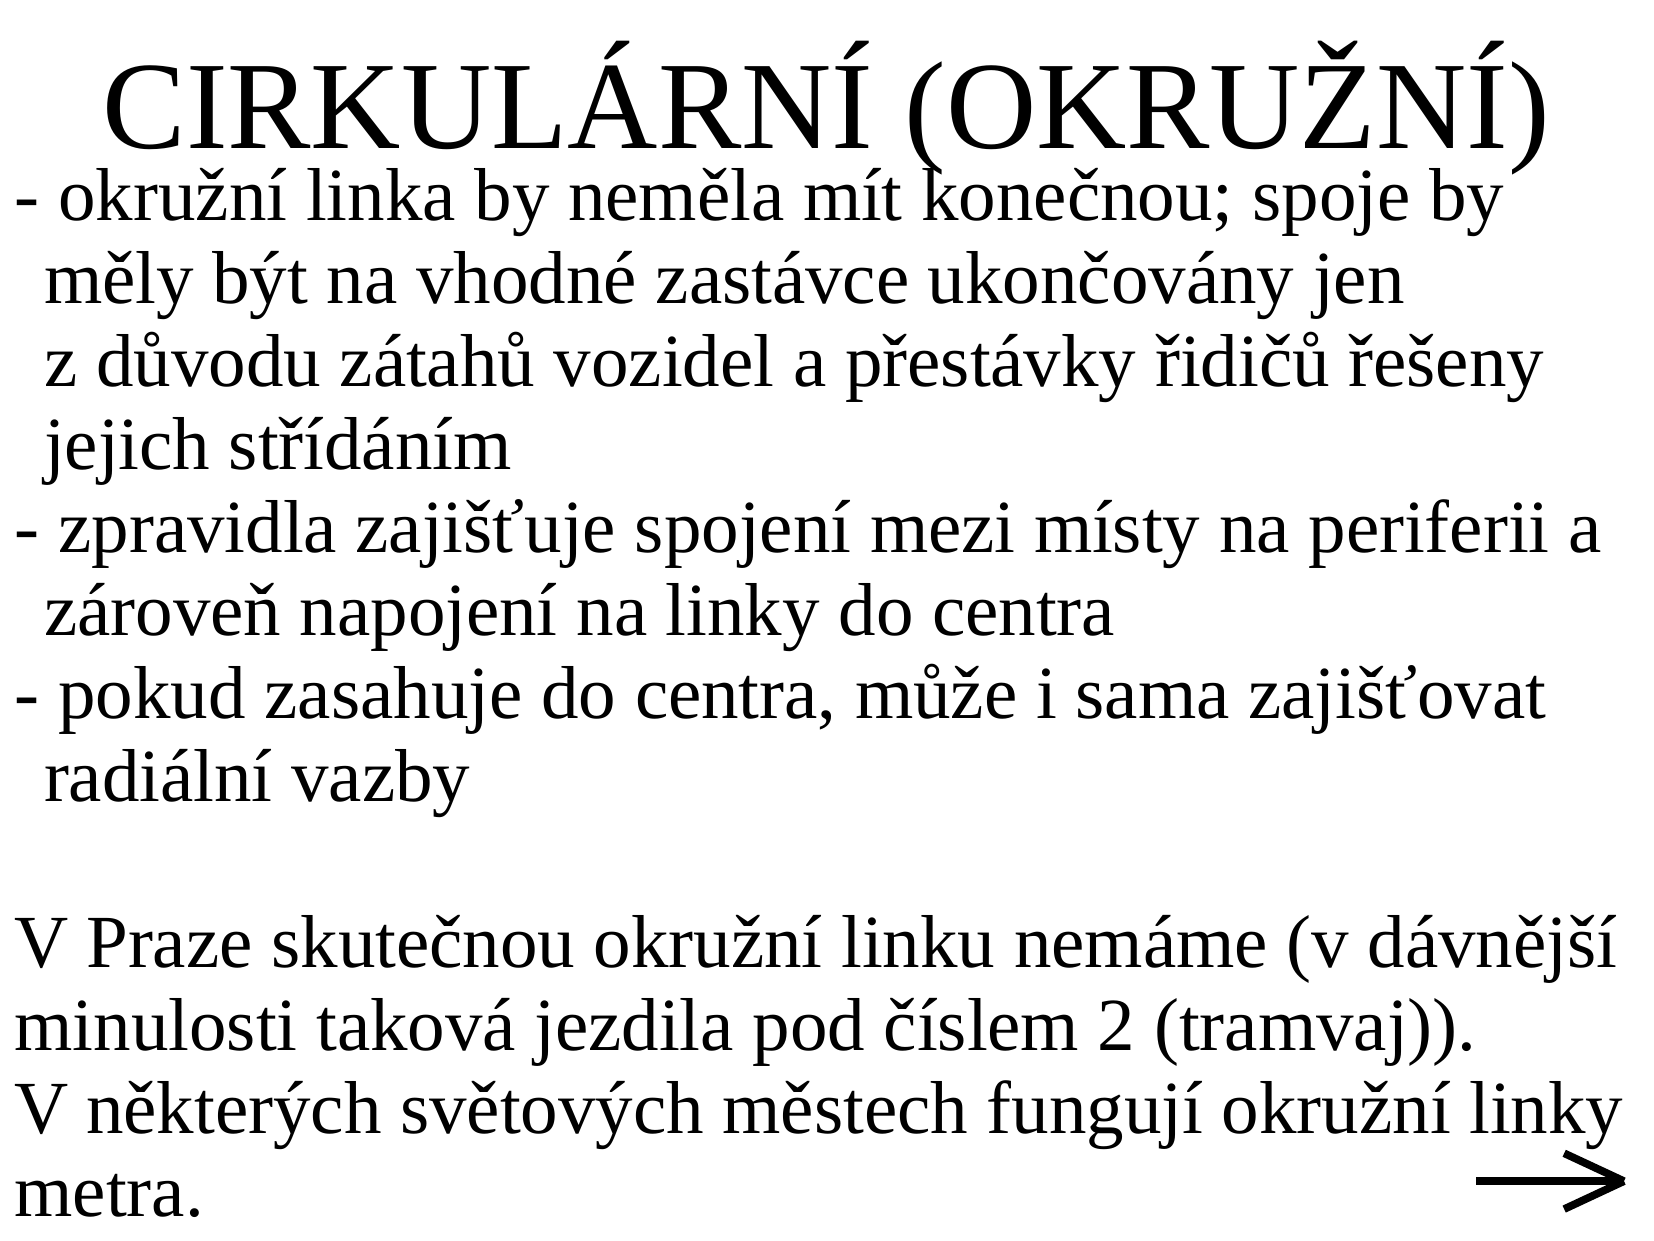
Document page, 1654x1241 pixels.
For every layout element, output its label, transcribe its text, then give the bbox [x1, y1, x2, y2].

text_box - okružní linka by neměla mít konečnou; spoje by měly být na vhodné zastávce ukončovány jen z důvodu zátahů vozidel a přestávky řidičů řešeny jejich střídáním - zpravidla zajišťuje spojení mezi místy na periferii a zároveň napojení na linky do centra - pokud zasahuje do centra, může i sama zajišťovat radiální vazby V Praze skutečnou okružní linku nemáme (v dávnější minulosti taková jezdila pod číslem 2 (tramvaj)). V některých světových městech fungují okružní linky metra. [0, 146, 1654, 1241]
text_box CIRKULÁRNÍ (OKRUŽNÍ) [88, 29, 1566, 183]
